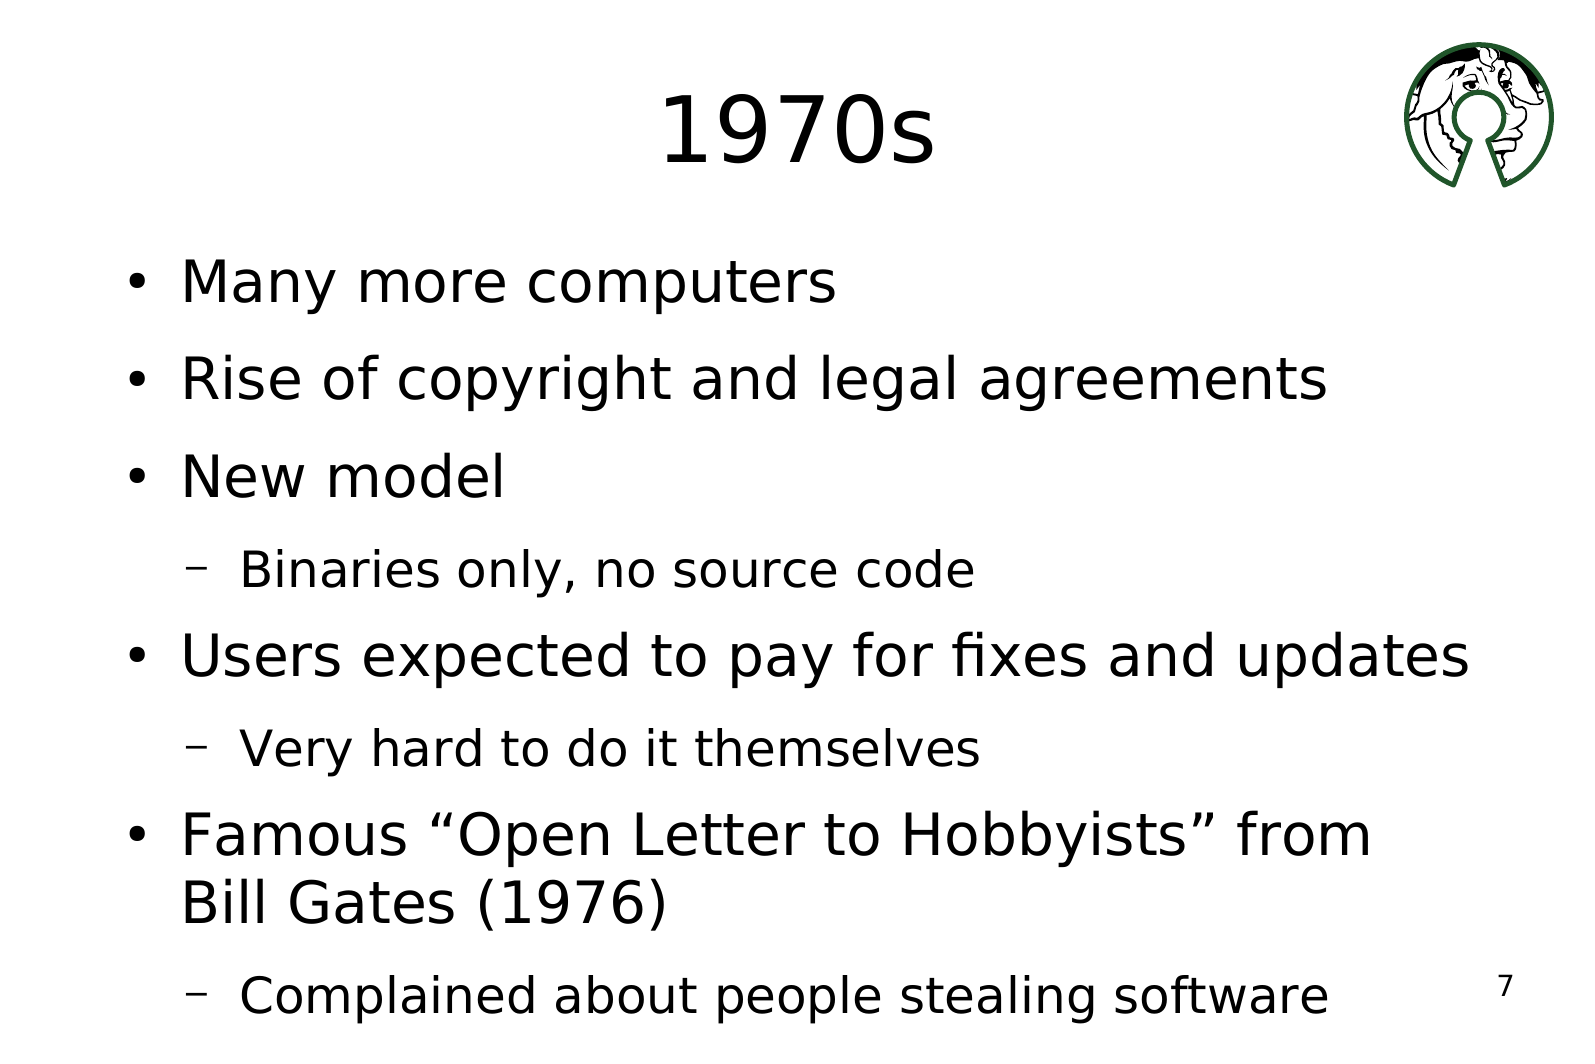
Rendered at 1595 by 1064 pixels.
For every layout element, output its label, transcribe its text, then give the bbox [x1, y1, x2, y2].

title 1970s [79, 42, 1515, 220]
list Many more computers Rise of copyright and legal agreements New model Binaries only, no source code Users expected to pay for fixes and updates Very hard to do it themselves Famous “Open Letter to Hobbyists” from Bill Gates (1976) Complained about people stealing software [79, 248, 1515, 1025]
